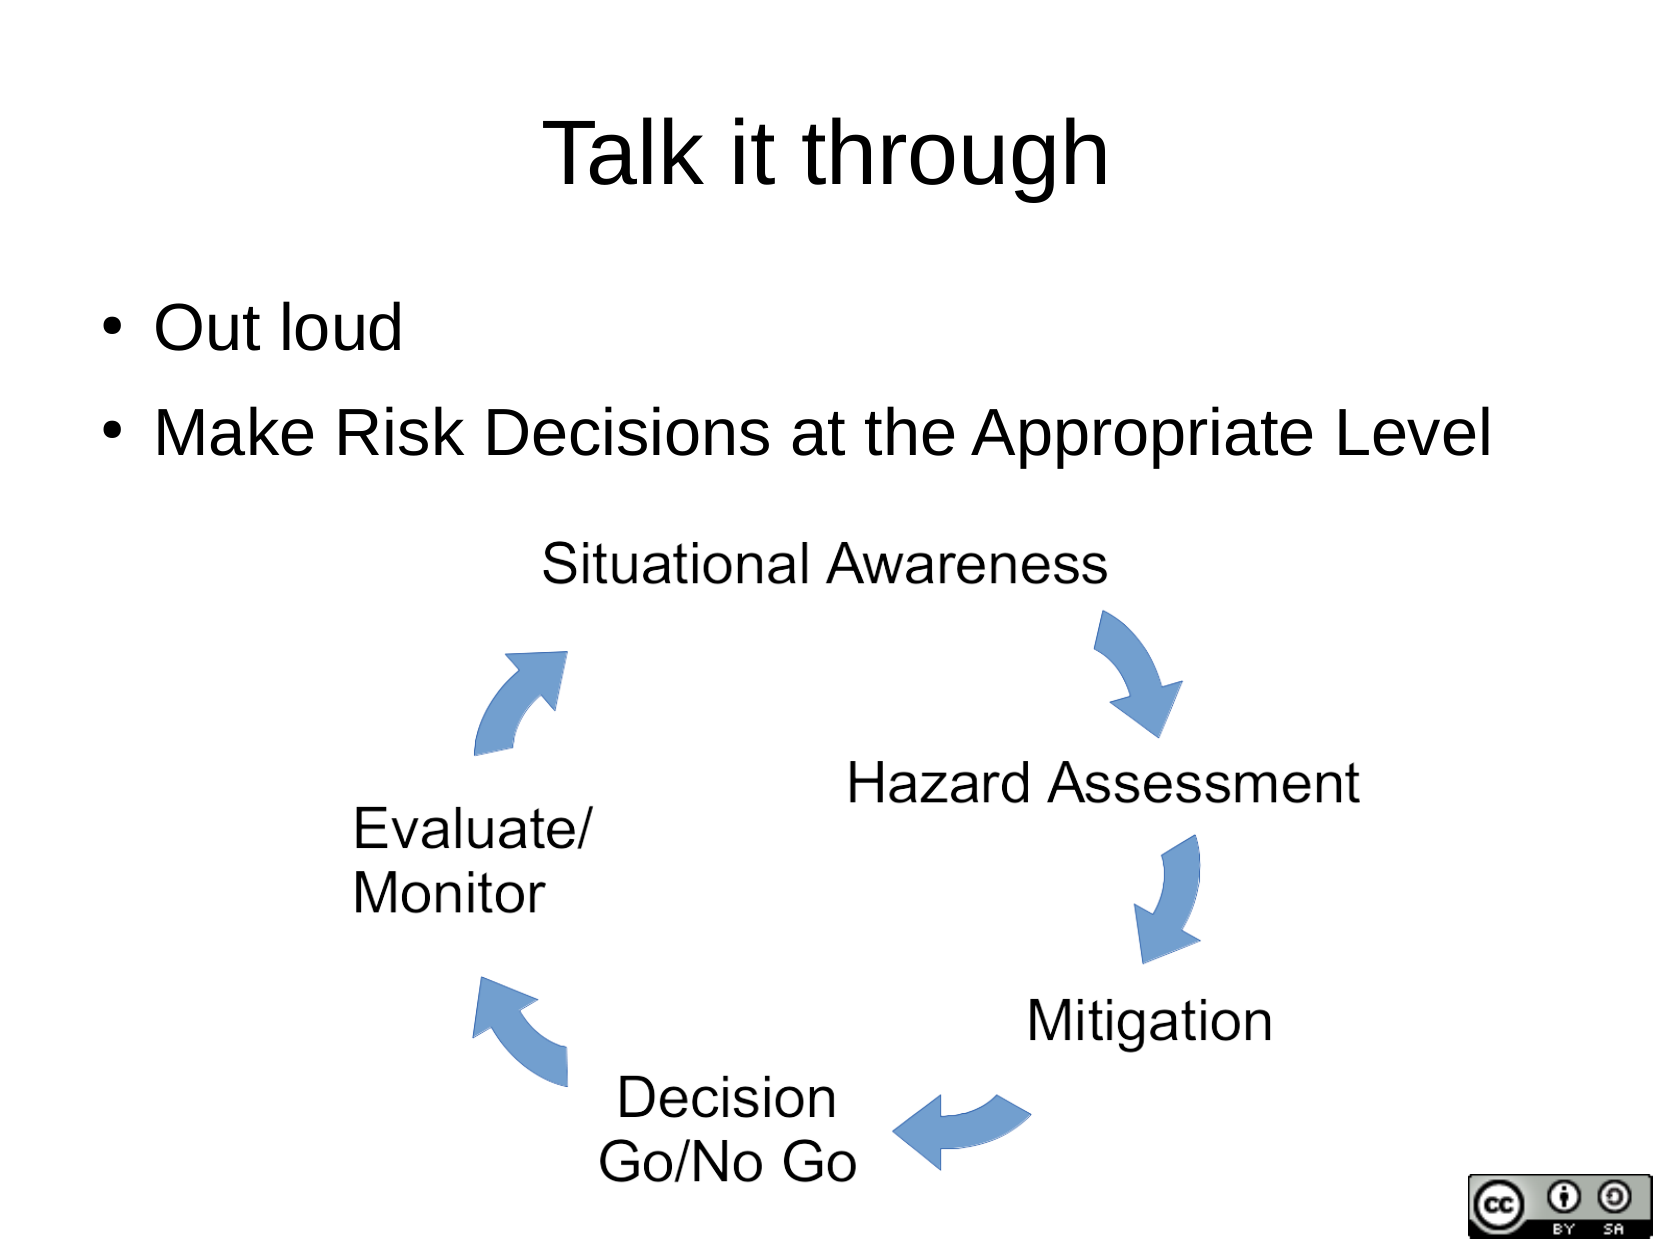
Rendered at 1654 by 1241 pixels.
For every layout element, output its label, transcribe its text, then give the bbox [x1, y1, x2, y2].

title Talk it through [82, 49, 1571, 257]
picture [261, 461, 1411, 1222]
list Out loud Make Risk Decisions at the Appropriate Level [82, 290, 1571, 1010]
picture [1468, 1174, 1653, 1239]
